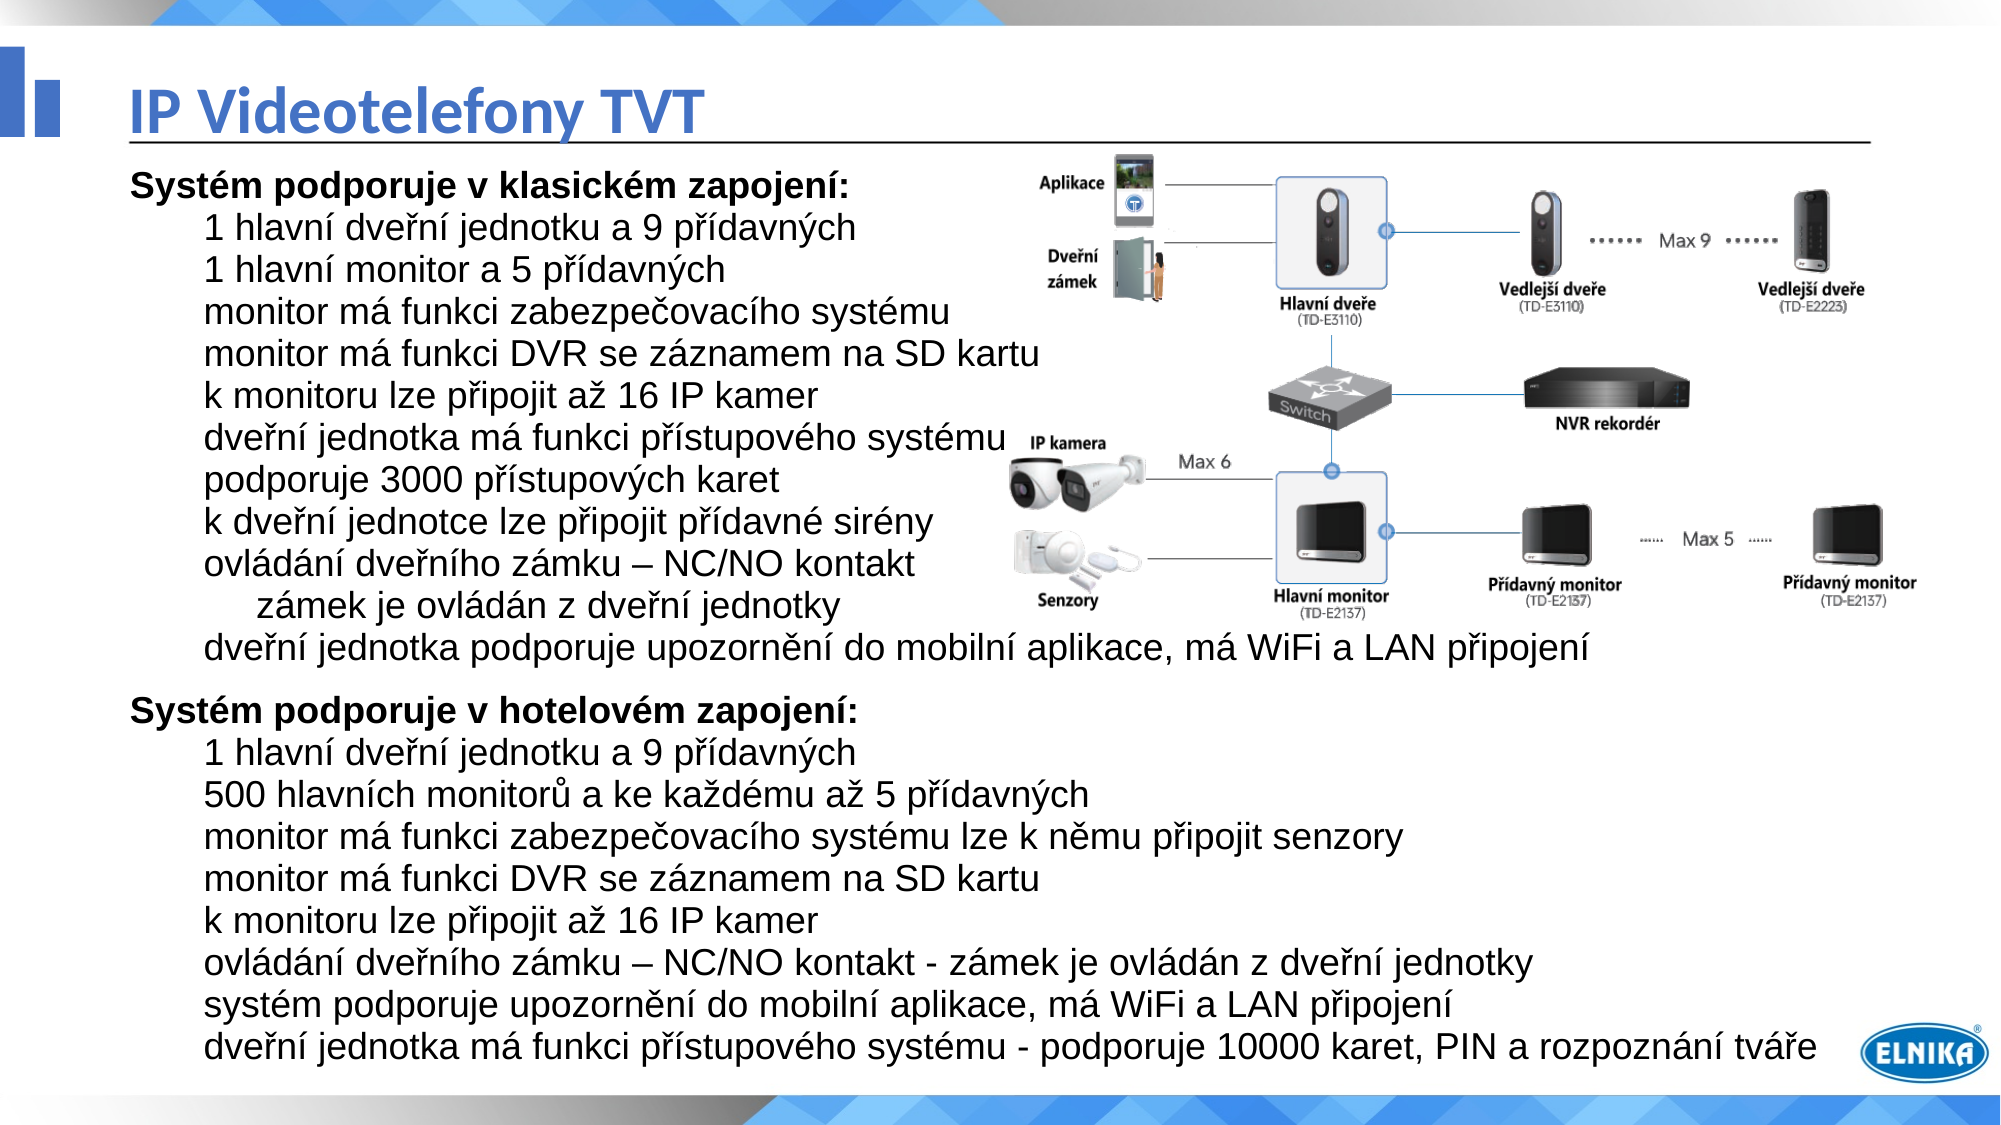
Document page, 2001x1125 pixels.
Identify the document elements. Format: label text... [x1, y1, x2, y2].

picture [0, 0, 2001, 1125]
text_box Systém podporuje v klasickém zapojení: 1 hlavní dveřní jednotku a 9 přídavných 1 hlavní monitor a 5 přídavných monitor má funkci zabezpečovacího systému monitor má funkci DVR se záznamem na SD kartu k monitoru lze připojit až 16 IP kamer dveřní jednotka má funkci přístupového systému podporuje 3000 přístupových karet k dveřní jednotce lze připojit přídavné sirény ovládání dveřního zámku – NC/NO kontakt zámek je ovládán z dveřní jednotky dveřní jednotka podporuje upozornění do mobilní aplikace, má WiFi a LAN připojení [112, 153, 1625, 679]
text_box IP Videotelefony TVT [78, 58, 1359, 154]
text_box Systém podporuje v hotelovém zapojení: 1 hlavní dveřní jednotku a 9 přídavných 500 hlavních monitorů a ke každému až 5 přídavných monitor má funkci zabezpečovacího systému lze k němu připojit senzory monitor má funkci DVR se záznamem na SD kartu k monitoru lze připojit až 16 IP kamer ovládání dveřního zámku – NC/NO kontakt - zámek je ovládán z dveřní jednotky systém podporuje upozornění do mobilní aplikace, má WiFi a LAN připojení dveřní jednotka má funkci přístupového systému - podporuje 10000 karet, PIN a rozpoznání tváře [112, 679, 1890, 1125]
